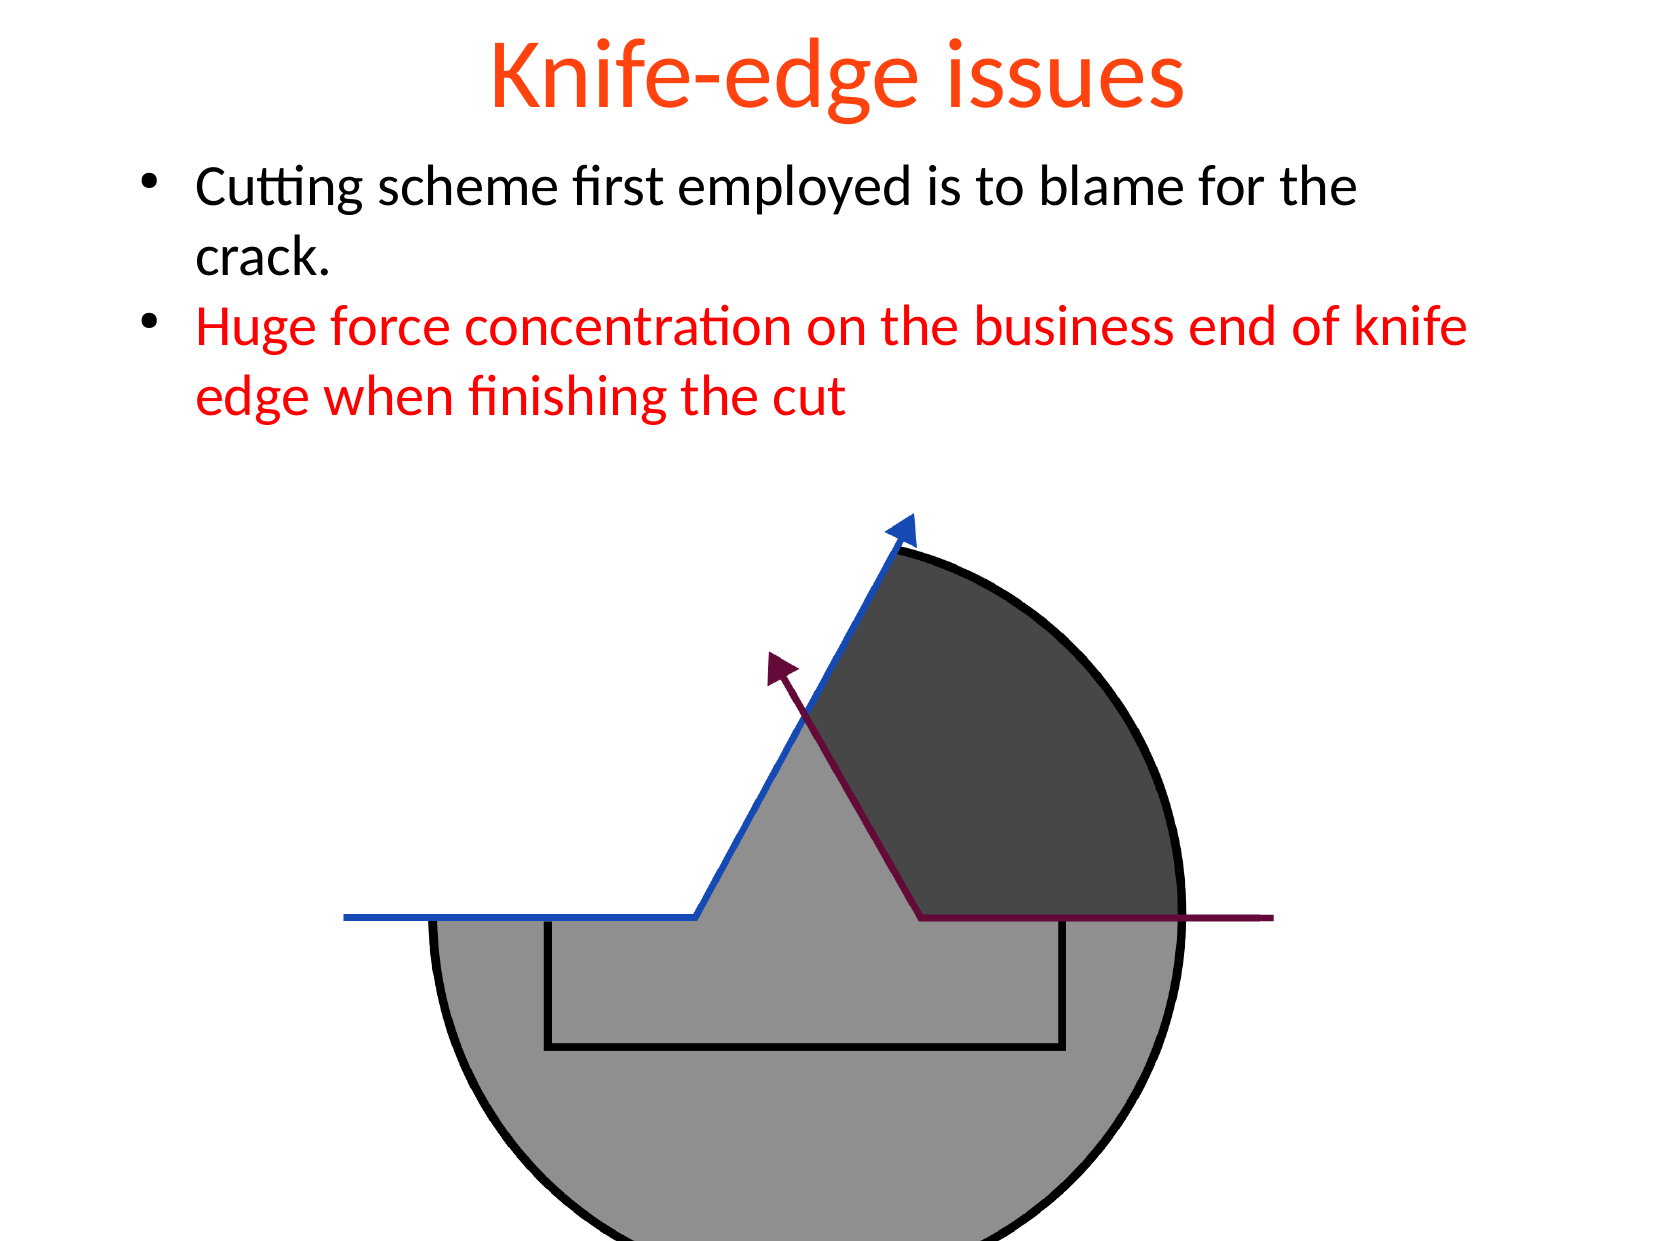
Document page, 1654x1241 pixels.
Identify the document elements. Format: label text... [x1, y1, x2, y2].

text_box Knife-edge issues [0, 0, 1654, 135]
text_box Cutting scheme first employed is to blame for the crack. Huge force concentration on the business end of knife edge when finishing the cut [123, 140, 1509, 435]
picture [261, 509, 1348, 1241]
